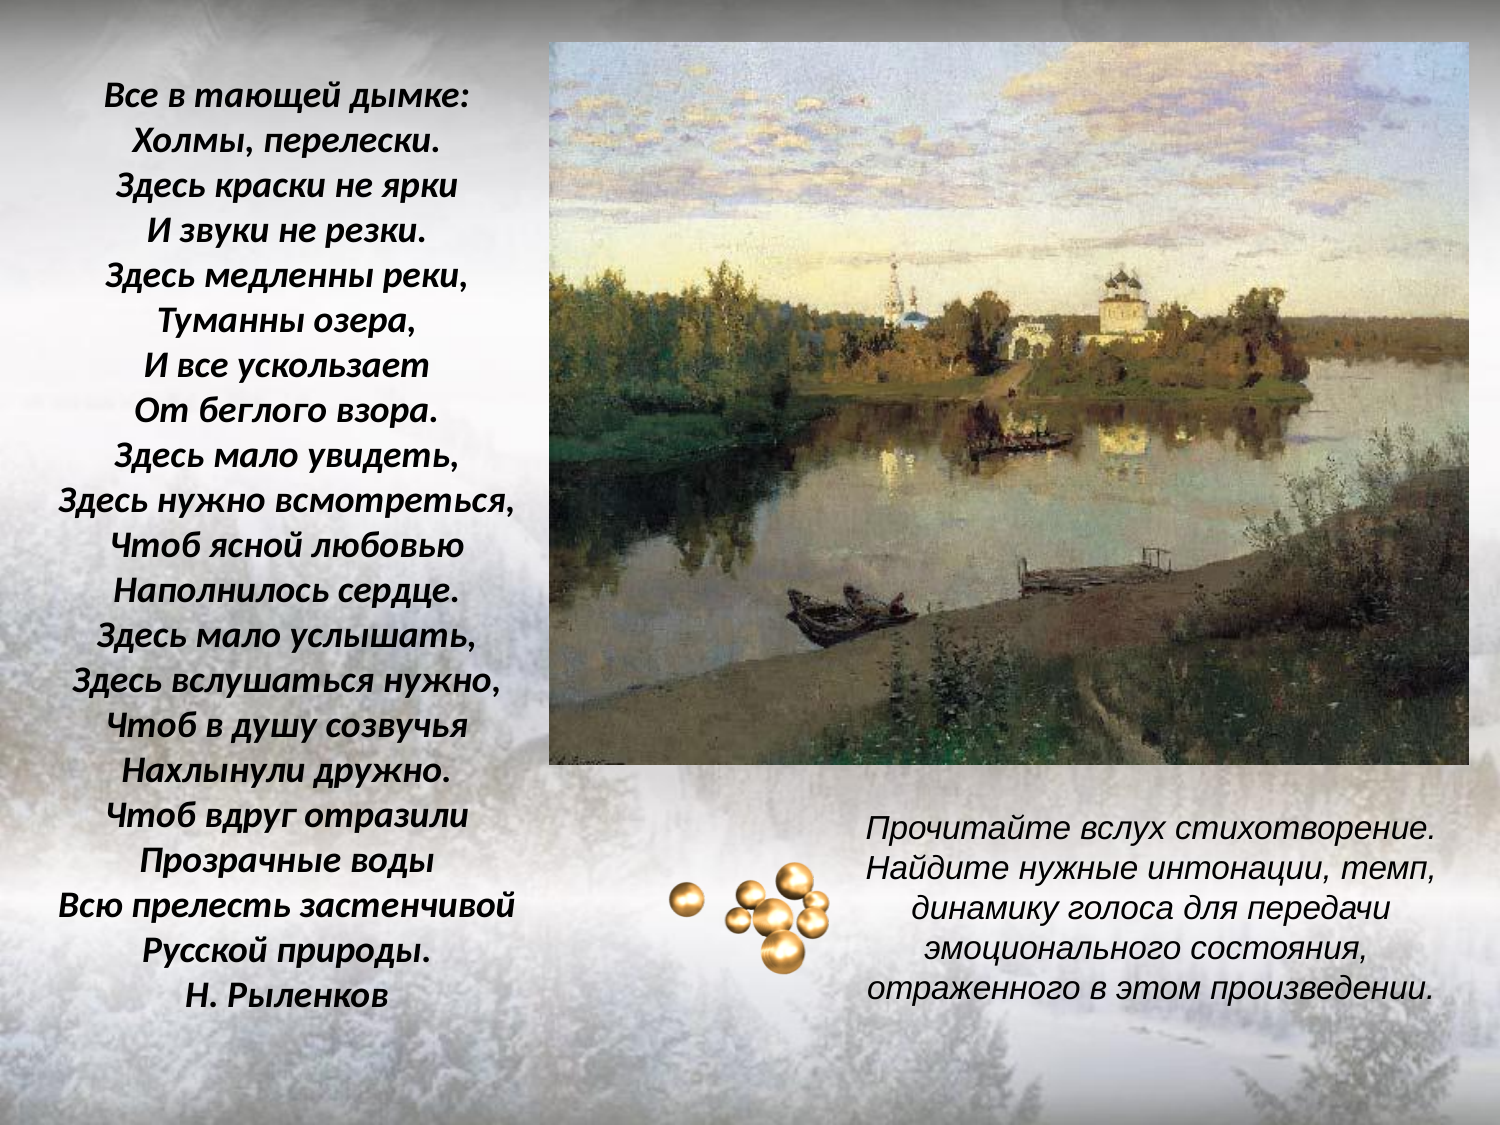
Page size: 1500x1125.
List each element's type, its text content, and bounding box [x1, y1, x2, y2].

text_box Прочитайте вслух стихотворение. Найдите нужные интонации, темп, динамику голоса для передачи эмоционального состояния, отраженного в этом произведении. [774, 799, 1500, 1013]
picture [549, 0, 1500, 1125]
title Все в тающей дымке: Холмы, перелески. Здесь краски не ярки И звуки не резки. Здесь медленны реки, Туманны озера, И все ускользает От беглого взора. Здесь мало увидеть, Здесь нужно всмотреться, Чтоб ясной любовью Наполнилось сердце. Здесь мало услышать, Здесь вслушаться нужно, Чтоб в душу созвучья Нахлынули дружно. Чтоб вдруг отразили Прозрачные воды Всю прелесть застенчивой Русской природы. Н. Рыленков [0, 0, 575, 1125]
